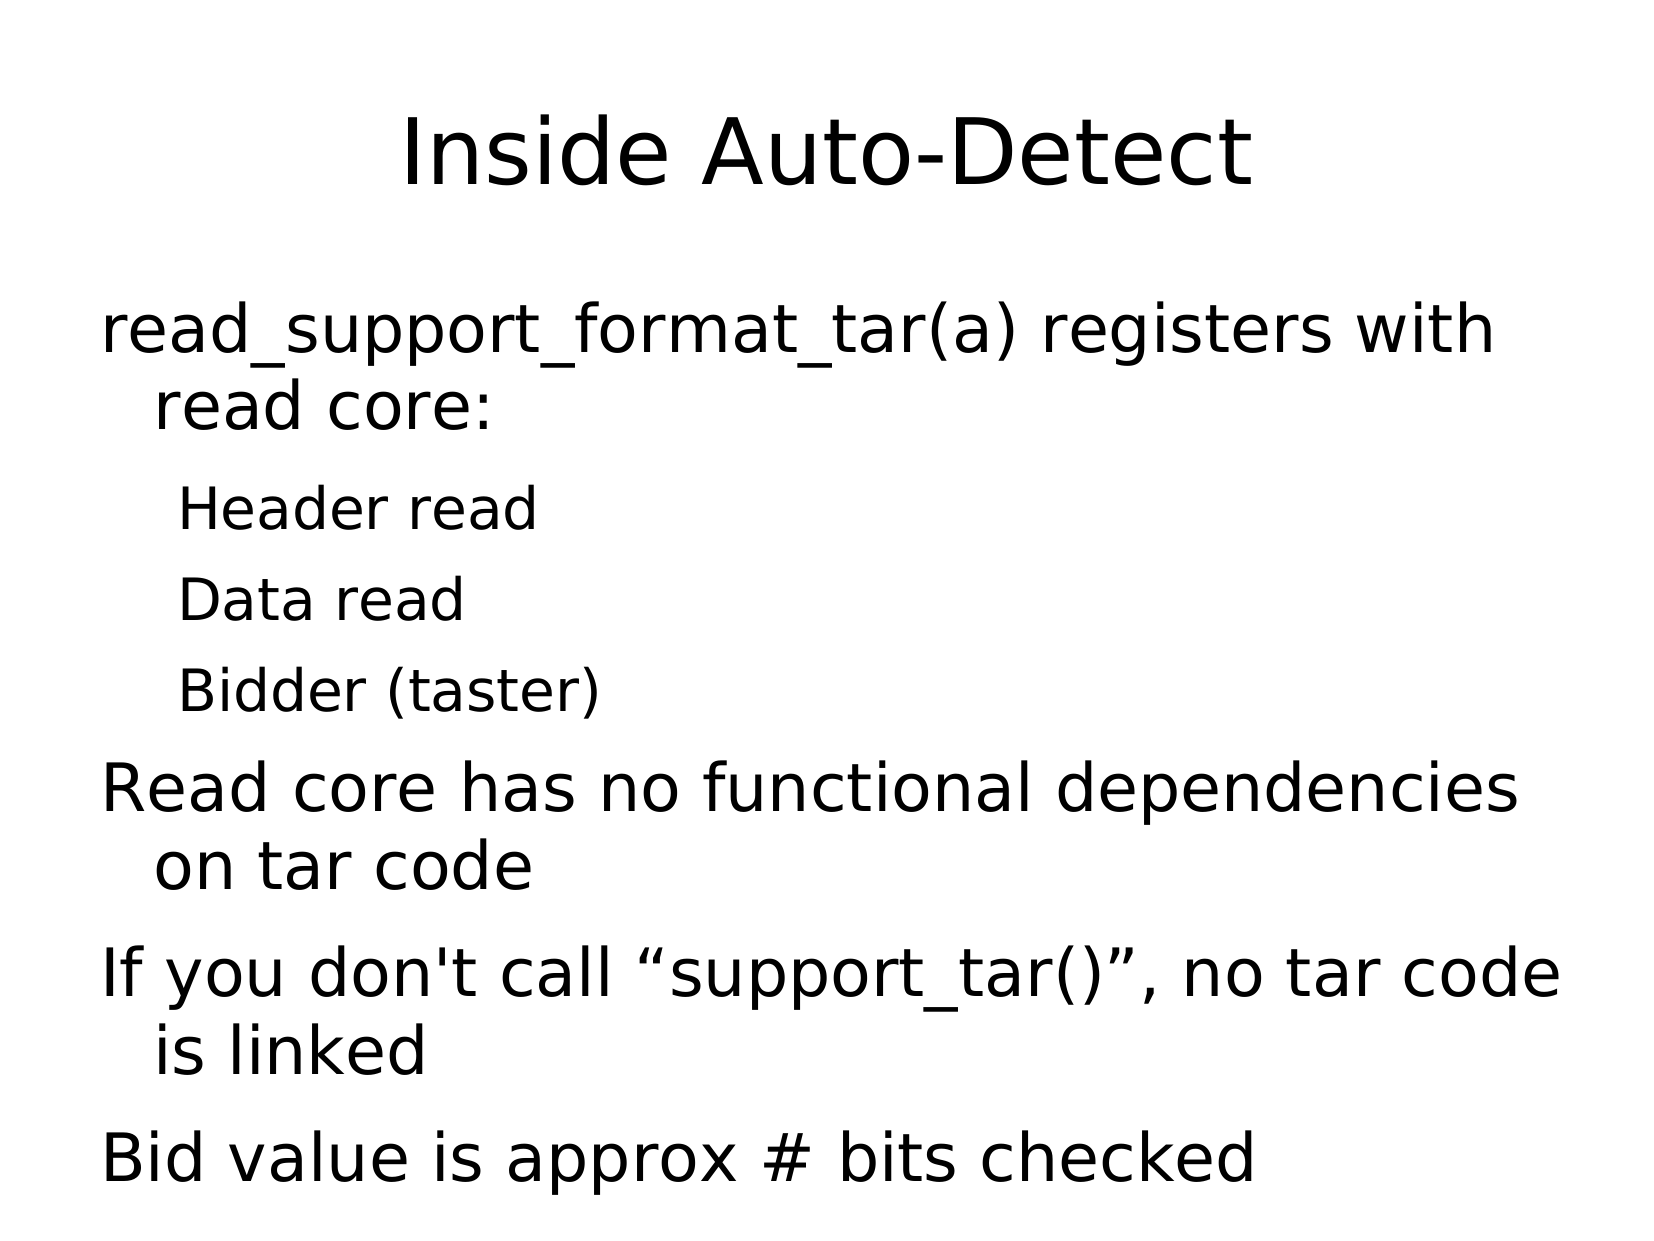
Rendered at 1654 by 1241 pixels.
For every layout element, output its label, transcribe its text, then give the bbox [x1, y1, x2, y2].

list read_support_format_tar(a) registers with read core: Header read Data read Bidder (taster) Read core has no functional dependencies on tar code If you don't call “support_tar()”, no tar code is linked Bid value is approx # bits checked [82, 290, 1571, 1196]
title Inside Auto-Detect [82, 49, 1571, 257]
